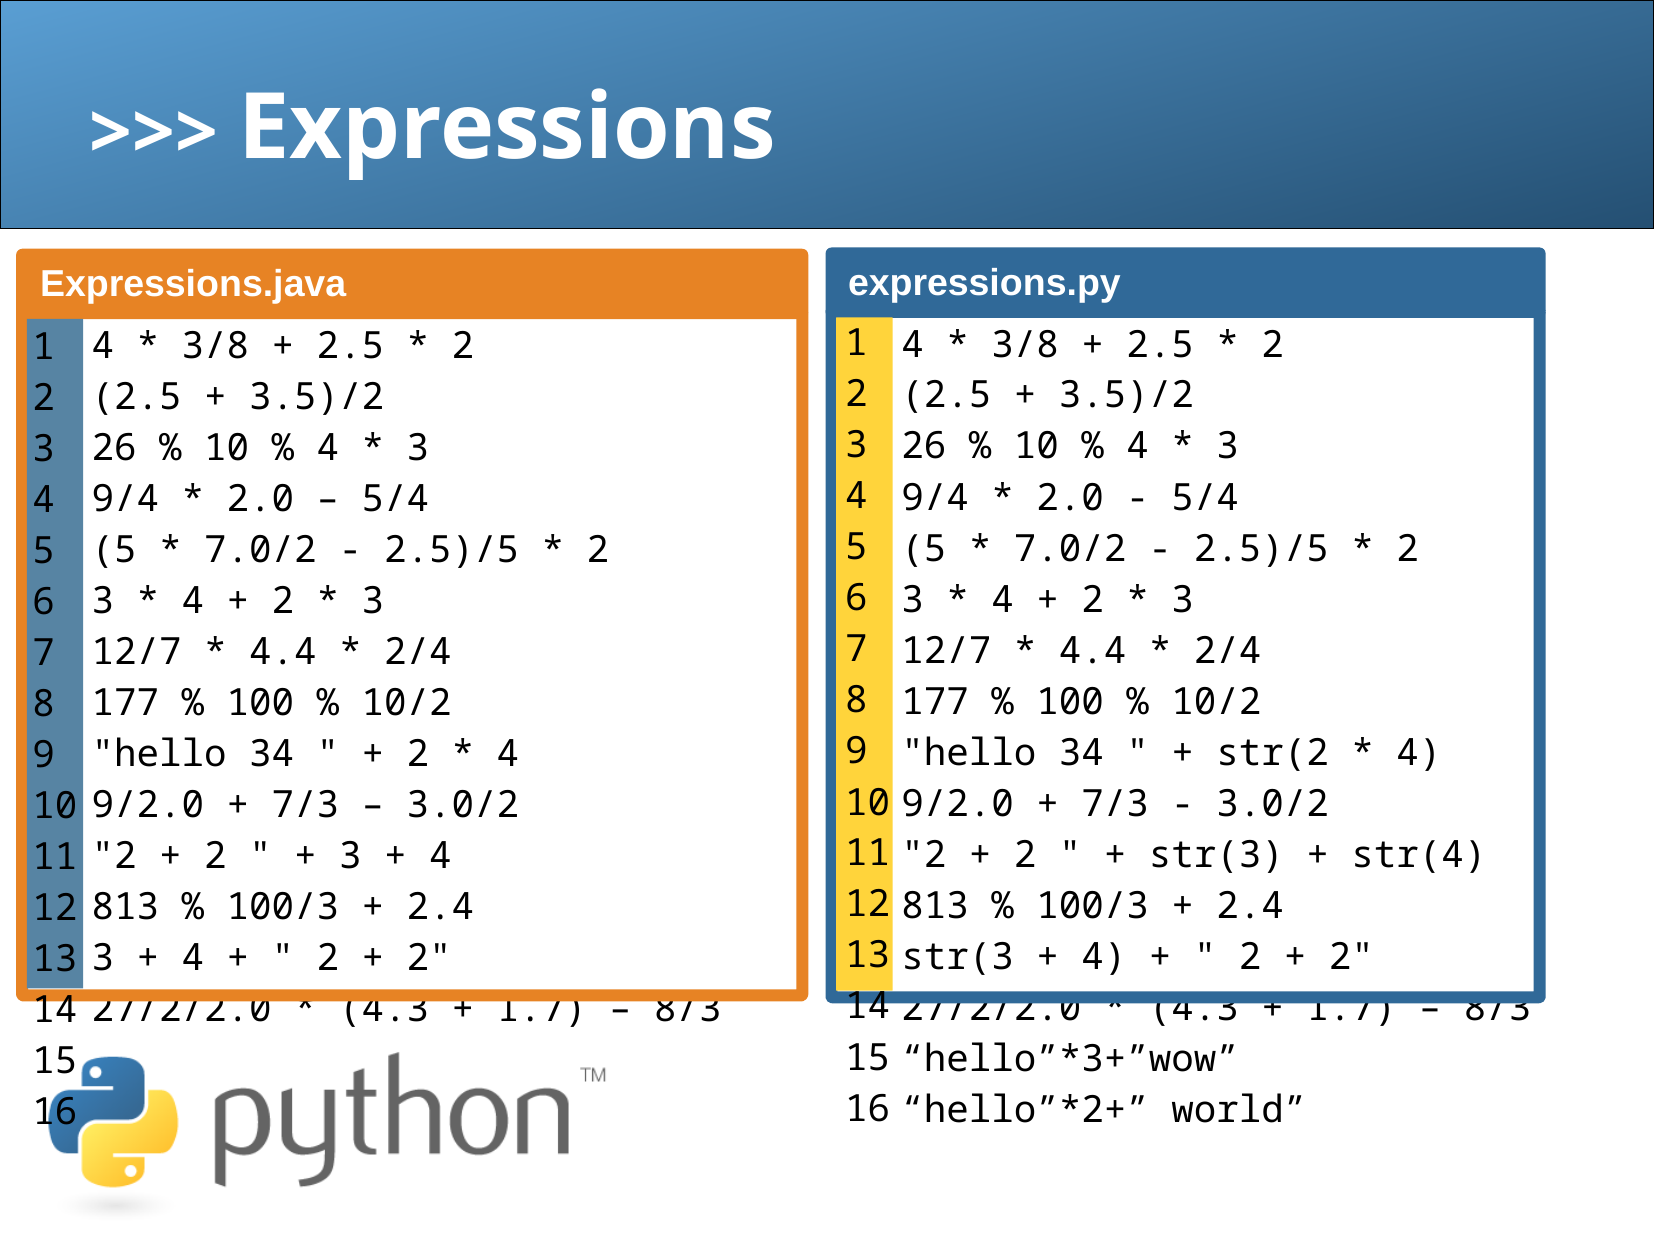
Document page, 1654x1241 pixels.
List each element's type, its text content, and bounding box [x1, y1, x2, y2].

text_box 4 * 3/8 + 2.5 * 2 (2.5 + 3.5)/2 26 % 10 % 4 * 3 9/4 * 2.0 – 5/4 (5 * 7.0/2 - 2.5)/5 * 2 3 * 4 + 2 * 3 12/7 * 4.4 * 2/4 177 % 100 % 10/2 "hello 34 " + 2 * 4 9/2.0 + 7/3 – 3.0/2 "2 + 2 " + 3 + 4 813 % 100/3 + 2.4 3 + 4 + " 2 + 2" 27/2/2.0 * (4.3 + 1.7) – 8/3 [94, 319, 796, 989]
text_box 4 * 3/8 + 2.5 * 2 (2.5 + 3.5)/2 26 % 10 % 4 * 3 9/4 * 2.0 - 5/4 (5 * 7.0/2 - 2.5)/5 * 2 3 * 4 + 2 * 3 12/7 * 4.4 * 2/4 177 % 100 % 10/2 "hello 34 " + str(2 * 4) 9/2.0 + 7/3 - 3.0/2 "2 + 2 " + str(3) + str(4) 813 % 100/3 + 2.4 str(3 + 4) + " 2 + 2" 27/2/2.0 * (4.3 + 1.7) – 8/3 “hello”*3+”wow” “hello”*2+” world” [906, 318, 1533, 991]
picture [0, 1018, 660, 1241]
text_box Expressions.java [25, 257, 831, 315]
text_box 4 * 3/8 + 2.5 * 2 (2.5 + 3.5)/2 26 % 10 % 4 * 3 9/4 * 2.0 - 5/4 (5 * 7.0/2 - 2.5)/5 * 2 3 * 4 + 2 * 3 12/7 * 4.4 * 2/4 177 % 100 % 10/2 "hello 34 " + str(2 * 4) 9/2.0 + 7/3 - 3.0/2 "2 + 2 " + str(3) + str(4) 813 % 100/3 + 2.4 str(3 + 4) + " 2 + 2" 27/2/2.0 * (4.3 + 1.7) – 8/3 “hello”*3+”wow” “hello”*2+” world” [1523, 309, 1548, 1014]
text_box expressions.py [833, 256, 1413, 314]
text_box [22, 254, 803, 311]
text_box 1 2 3 4 5 6 7 8 9 10 11 12 13 14 15 16 [830, 308, 906, 1000]
text_box [0, 0, 1654, 229]
text_box 1 2 3 4 5 6 7 8 9 10 11 12 13 14 15 16 [17, 311, 94, 1004]
text_box >>> Expressions [75, 53, 1576, 188]
text_box [831, 253, 1540, 312]
